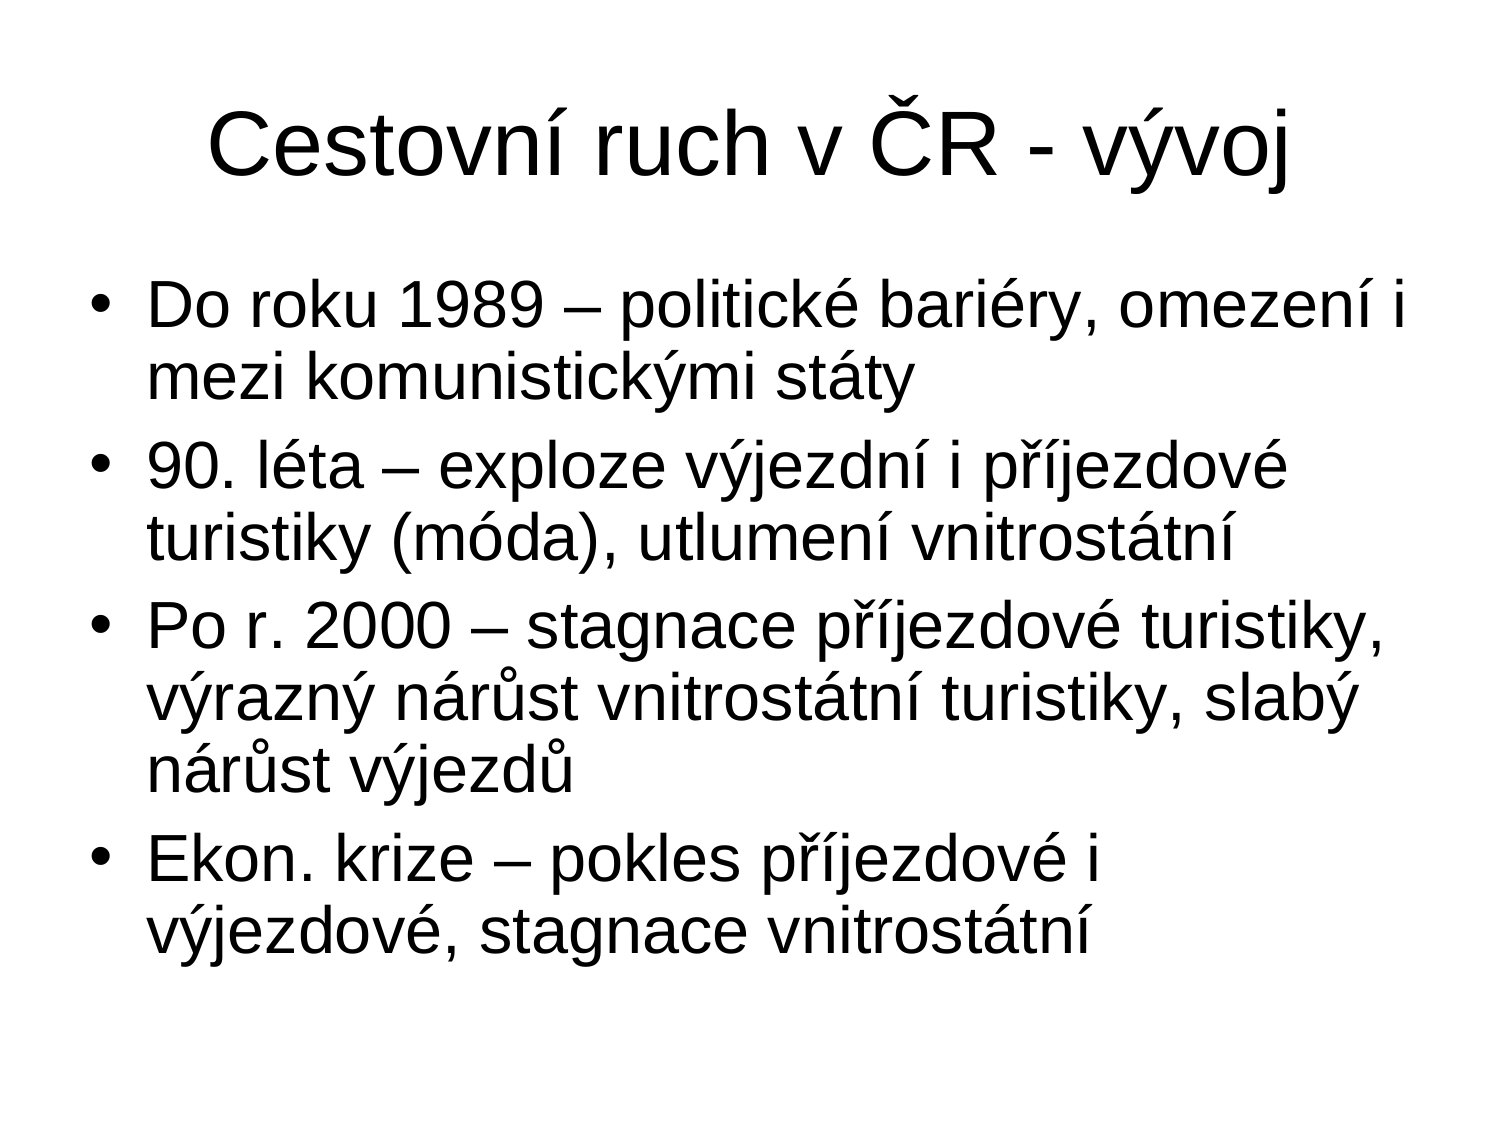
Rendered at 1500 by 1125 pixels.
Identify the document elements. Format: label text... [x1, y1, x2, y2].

list Do roku 1989 – politické bariéry, omezení i mezi komunistickými státy 90. léta – exploze výjezdní i příjezdové turistiky (móda), utlumení vnitrostátní Po r. 2000 – stagnace příjezdové turistiky, výrazný nárůst vnitrostátní turistiky, slabý nárůst výjezdů Ekon. krize – pokles příjezdové i výjezdové, stagnace vnitrostátní [75, 262, 1426, 1006]
title Cestovní ruch v ČR - vývoj [75, 45, 1426, 233]
